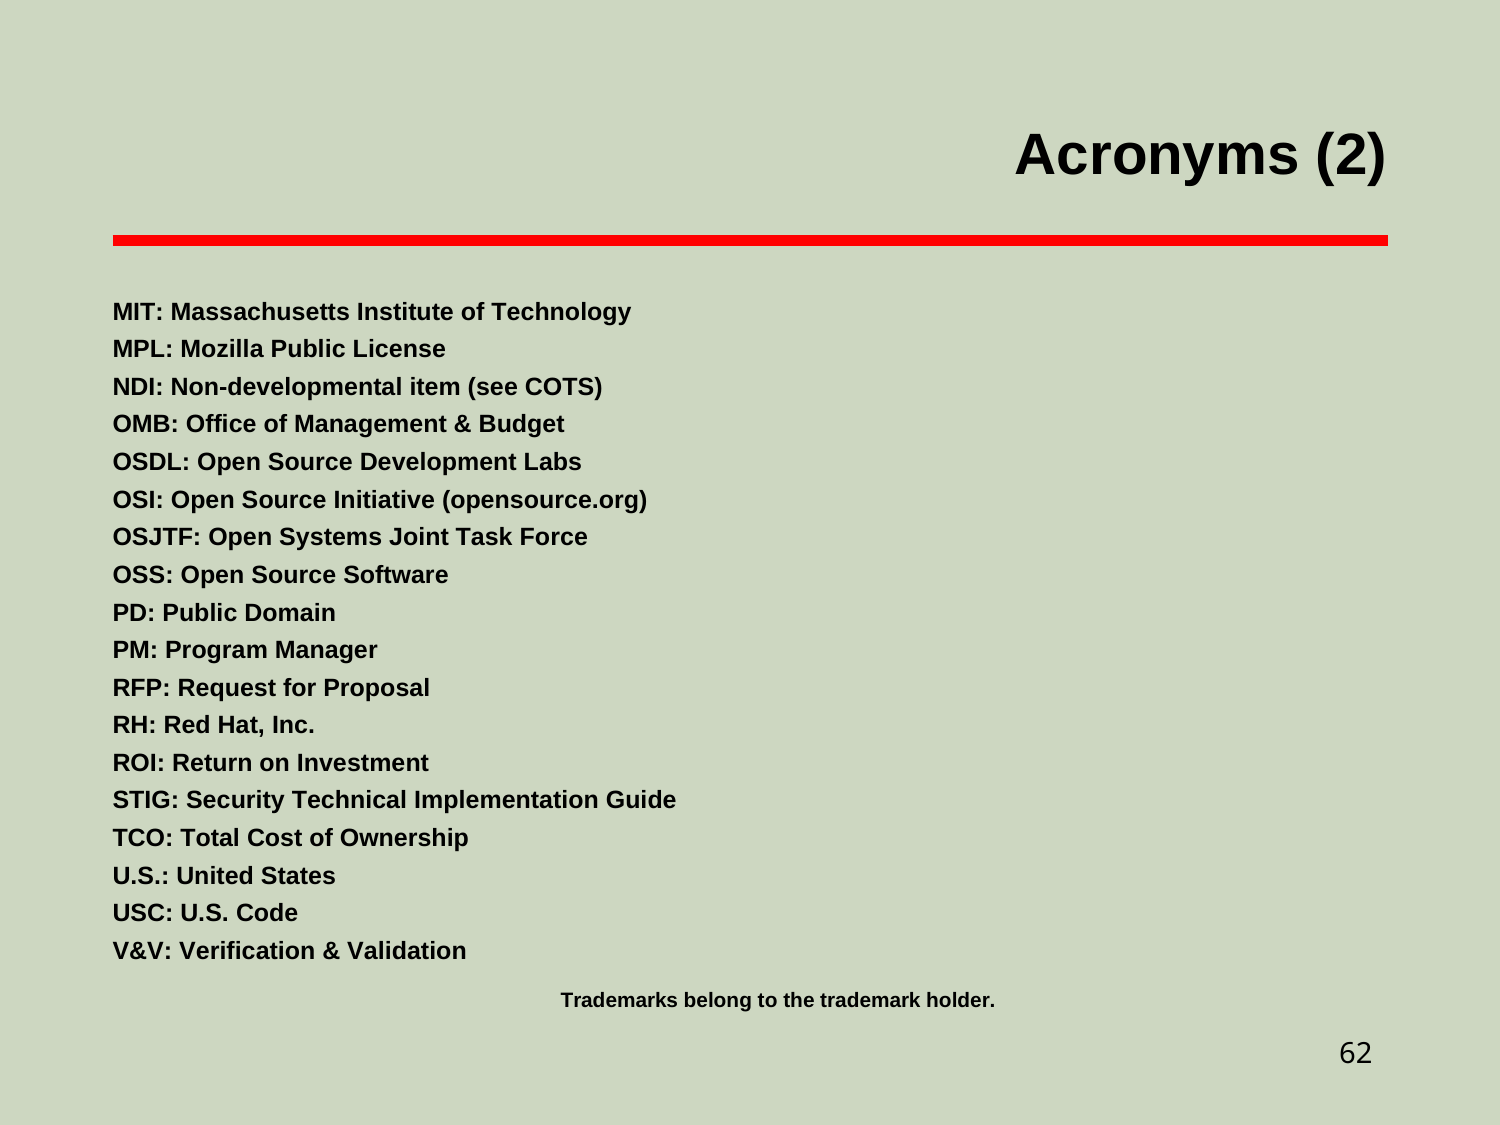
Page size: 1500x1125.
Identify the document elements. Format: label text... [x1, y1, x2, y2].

list MIT: Massachusetts Institute of Technology MPL: Mozilla Public License NDI: Non-developmental item (see COTS) OMB: Office of Management & Budget OSDL: Open Source Development Labs OSI: Open Source Initiative (opensource.org) OSJTF: Open Systems Joint Task Force OSS: Open Source Software PD: Public Domain PM: Program Manager RFP: Request for Proposal RH: Red Hat, Inc. ROI: Return on Investment STIG: Security Technical Implementation Guide TCO: Total Cost of Ownership U.S.: United States USC: U.S. Code V&V: Verification & Validation Trademarks belong to the trademark holder. [112, 299, 1388, 1084]
title Acronyms (2) [337, 93, 1388, 217]
